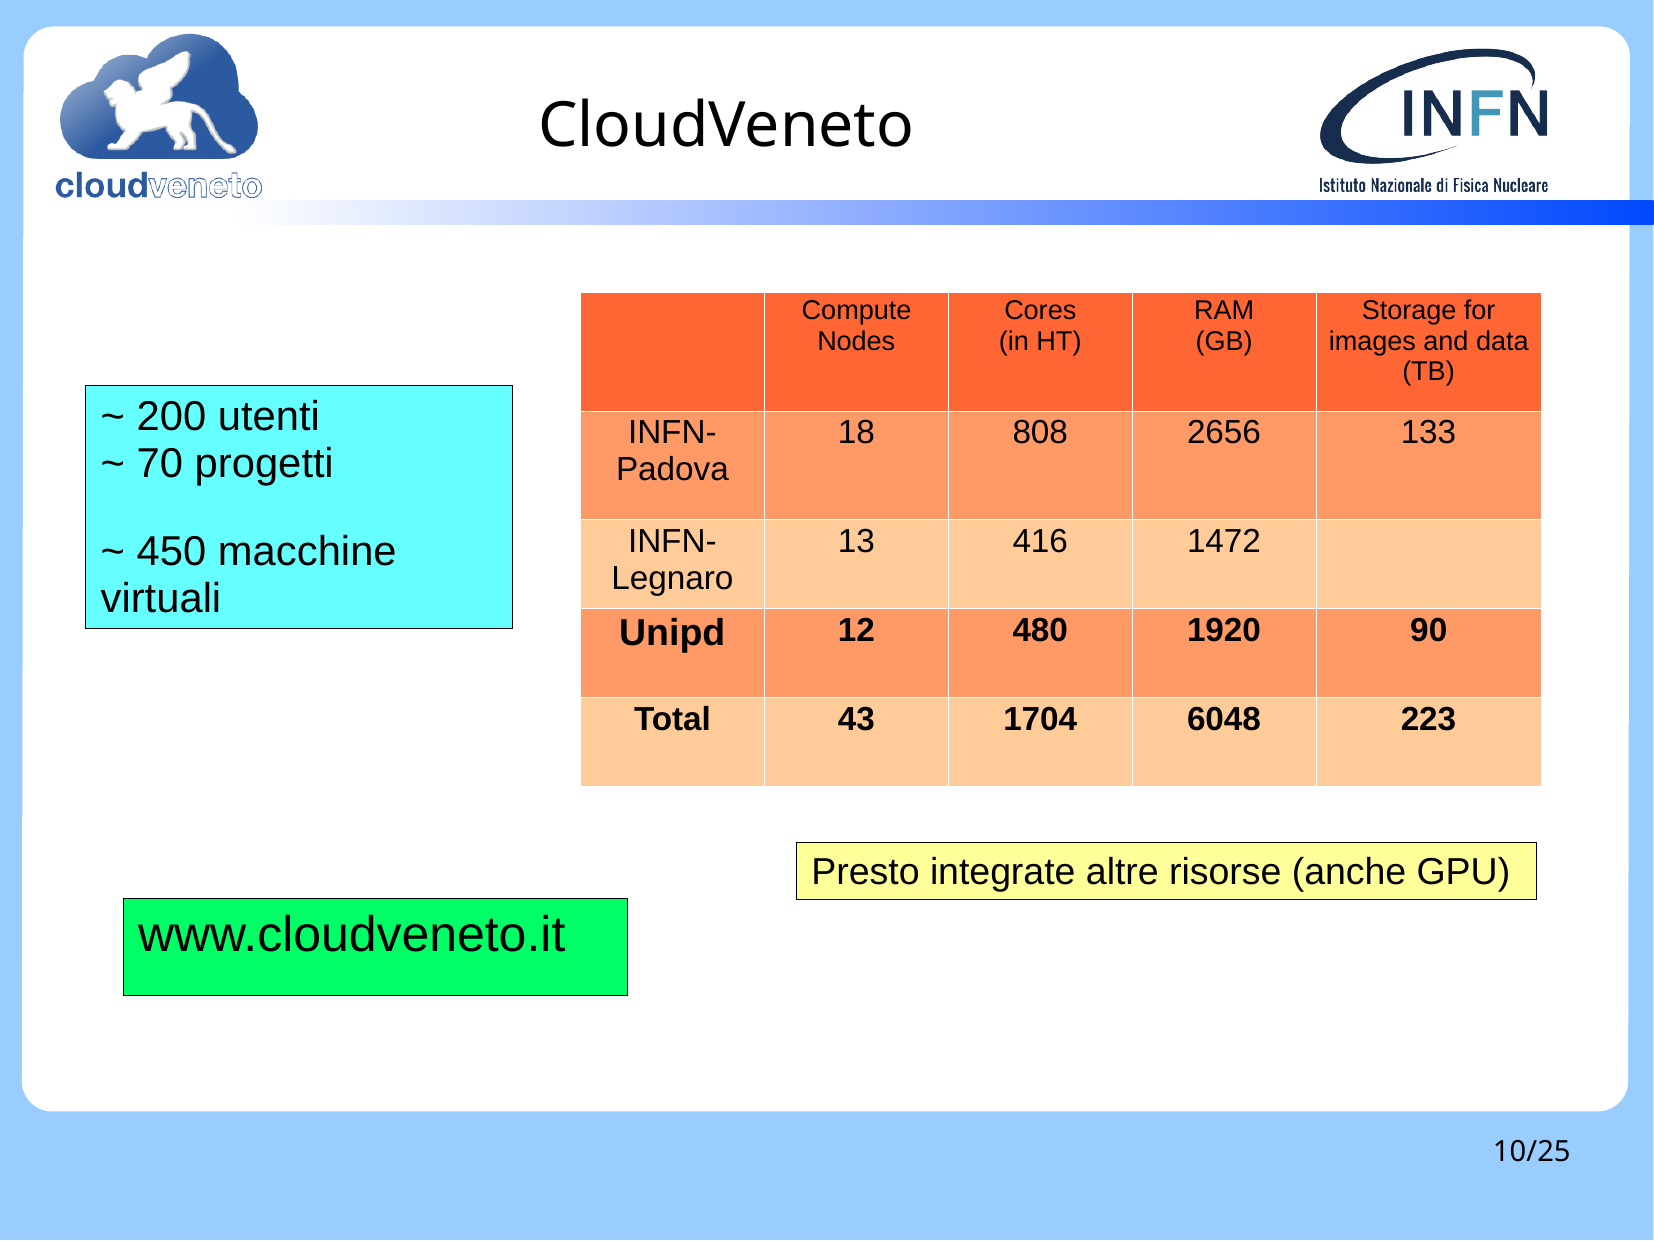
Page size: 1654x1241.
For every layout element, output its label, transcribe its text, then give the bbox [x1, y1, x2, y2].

table_cell 2656 [1133, 412, 1316, 519]
table_cell 6048 [1133, 698, 1316, 786]
picture [1274, 31, 1593, 218]
table_cell Total [581, 698, 764, 786]
table_header Storage for images and data (TB) [1317, 293, 1541, 411]
table_cell 12 [765, 609, 948, 697]
table_cell 43 [765, 698, 948, 786]
text_box ~ 200 utenti ~ 70 progetti ~ 450 macchine virtuali [85, 385, 513, 628]
text_box Presto integrate altre risorse (anche GPU) [796, 842, 1537, 900]
table_cell 1920 [1133, 609, 1316, 697]
table_header RAM (GB) [1133, 293, 1316, 411]
table_cell 223 [1317, 698, 1541, 786]
table_cell INFN-Legnaro [581, 520, 764, 608]
table_cell 133 [1317, 412, 1541, 519]
table_header Cores (in HT) [949, 293, 1132, 411]
table_cell 416 [949, 520, 1132, 608]
picture [54, 32, 263, 199]
table_cell 480 [949, 609, 1132, 697]
table_cell 808 [949, 412, 1132, 519]
table_cell INFN- Padova [581, 412, 764, 519]
title CloudVeneto [263, 46, 1274, 199]
table_cell 13 [765, 520, 948, 608]
table_cell 90 [1317, 609, 1541, 697]
table_cell 1704 [949, 698, 1132, 786]
table_header [581, 293, 764, 411]
table_header Compute Nodes [765, 293, 948, 411]
table_cell [1317, 520, 1541, 608]
table_cell 1472 [1133, 520, 1316, 608]
text_box www.cloudveneto.it [123, 898, 628, 996]
table_cell Unipd [581, 609, 764, 697]
table_cell 18 [765, 412, 948, 519]
